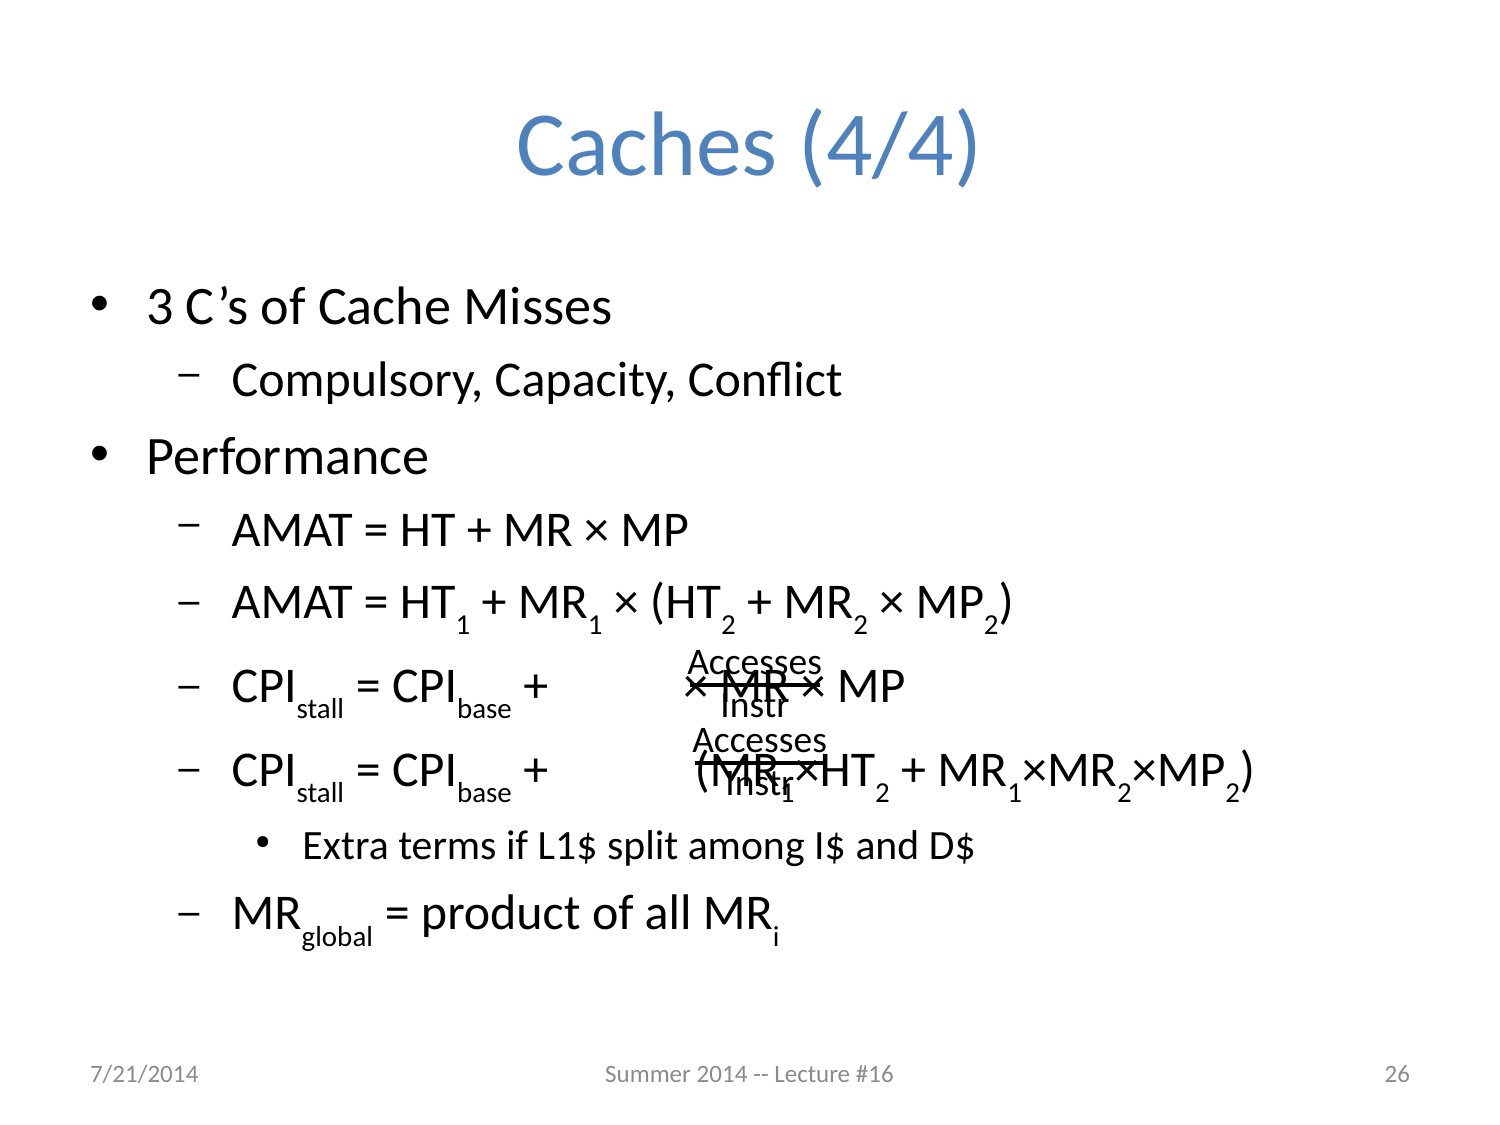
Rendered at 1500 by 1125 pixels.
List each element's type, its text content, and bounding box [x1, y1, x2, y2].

slide_number <number> [1074, 1042, 1425, 1103]
text_box Instr [710, 750, 810, 761]
text_box Instr [710, 765, 810, 810]
footer Summer 2014 -- Lecture #16 [512, 1042, 988, 1103]
slide_number 7/21/2014 [75, 1042, 425, 1103]
text_box Instr [705, 672, 805, 683]
text_box Accesses [672, 629, 838, 690]
list 3 C’s of Cache Misses Compulsory, Capacity, Conflict Performance AMAT = HT + MR × MP AMAT = HT1 + MR1 × (HT2 + MR2 × MP2) CPIstall = CPIbase + × MR × MP CPIstall = CPIbase + (MR1×HT2 + MR1×MR2×MP2) Extra terms if L1$ split among I$ and D$ MRglobal = product of all MRi [75, 262, 1500, 1073]
title Caches (4/4) [75, 45, 1425, 233]
text_box Accesses [677, 707, 843, 768]
text_box Instr [705, 687, 805, 707]
